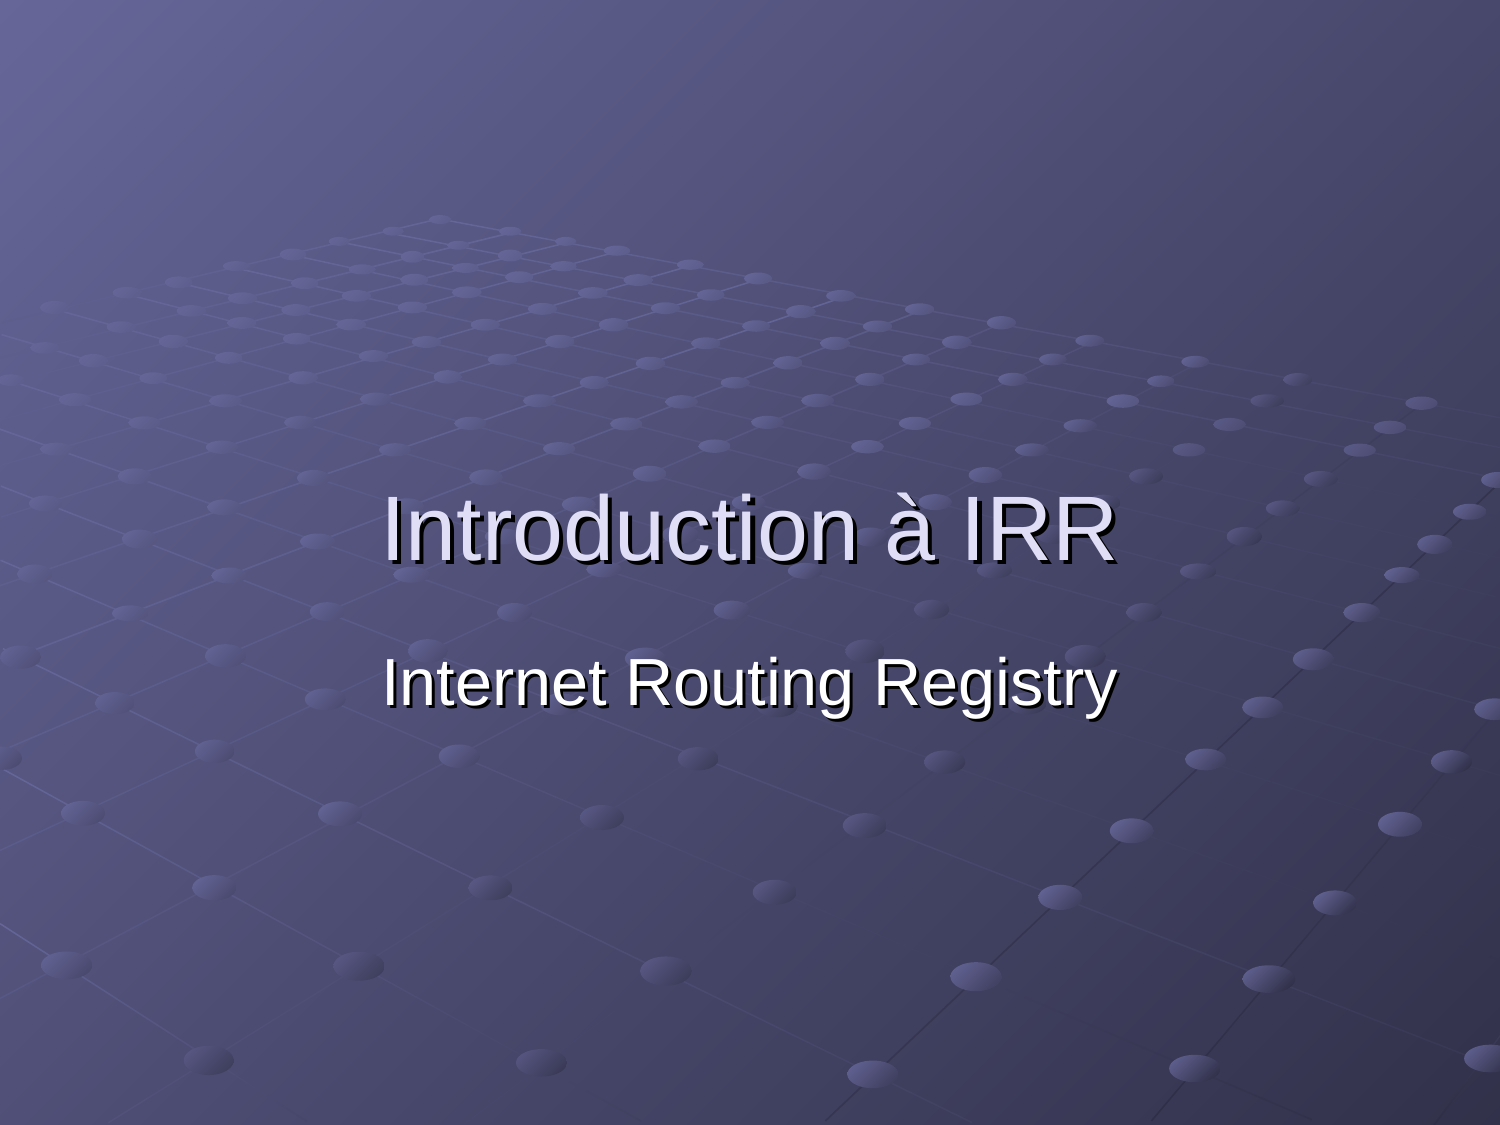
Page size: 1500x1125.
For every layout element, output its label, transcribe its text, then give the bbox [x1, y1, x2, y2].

subtitle Internet Routing Registry [225, 637, 1276, 823]
title Introduction à IRR [112, 302, 1388, 588]
